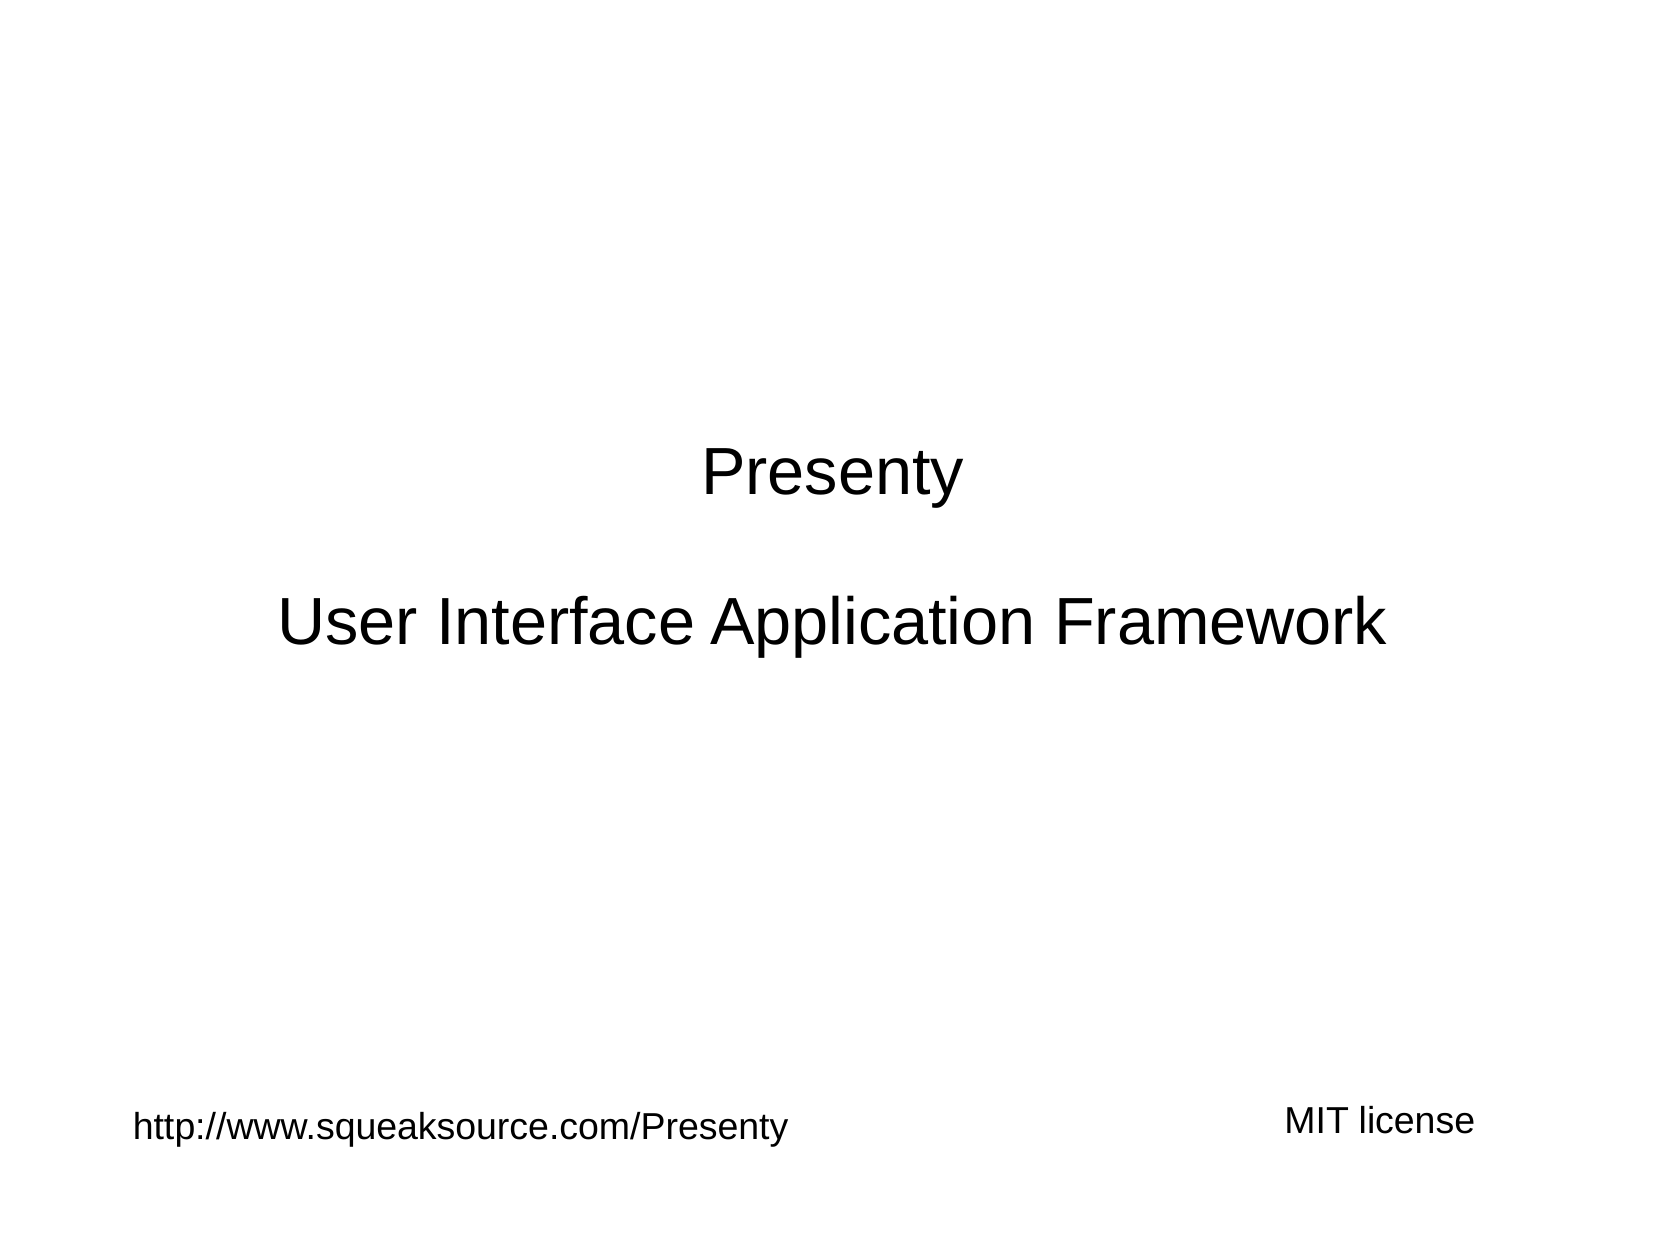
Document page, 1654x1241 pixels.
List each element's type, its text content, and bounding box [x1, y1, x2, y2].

text_box http://www.squeaksource.com/Presenty [118, 1098, 801, 1156]
title Presenty User Interface Application Framework [88, 383, 1577, 710]
text_box MIT license [1269, 1092, 1491, 1150]
